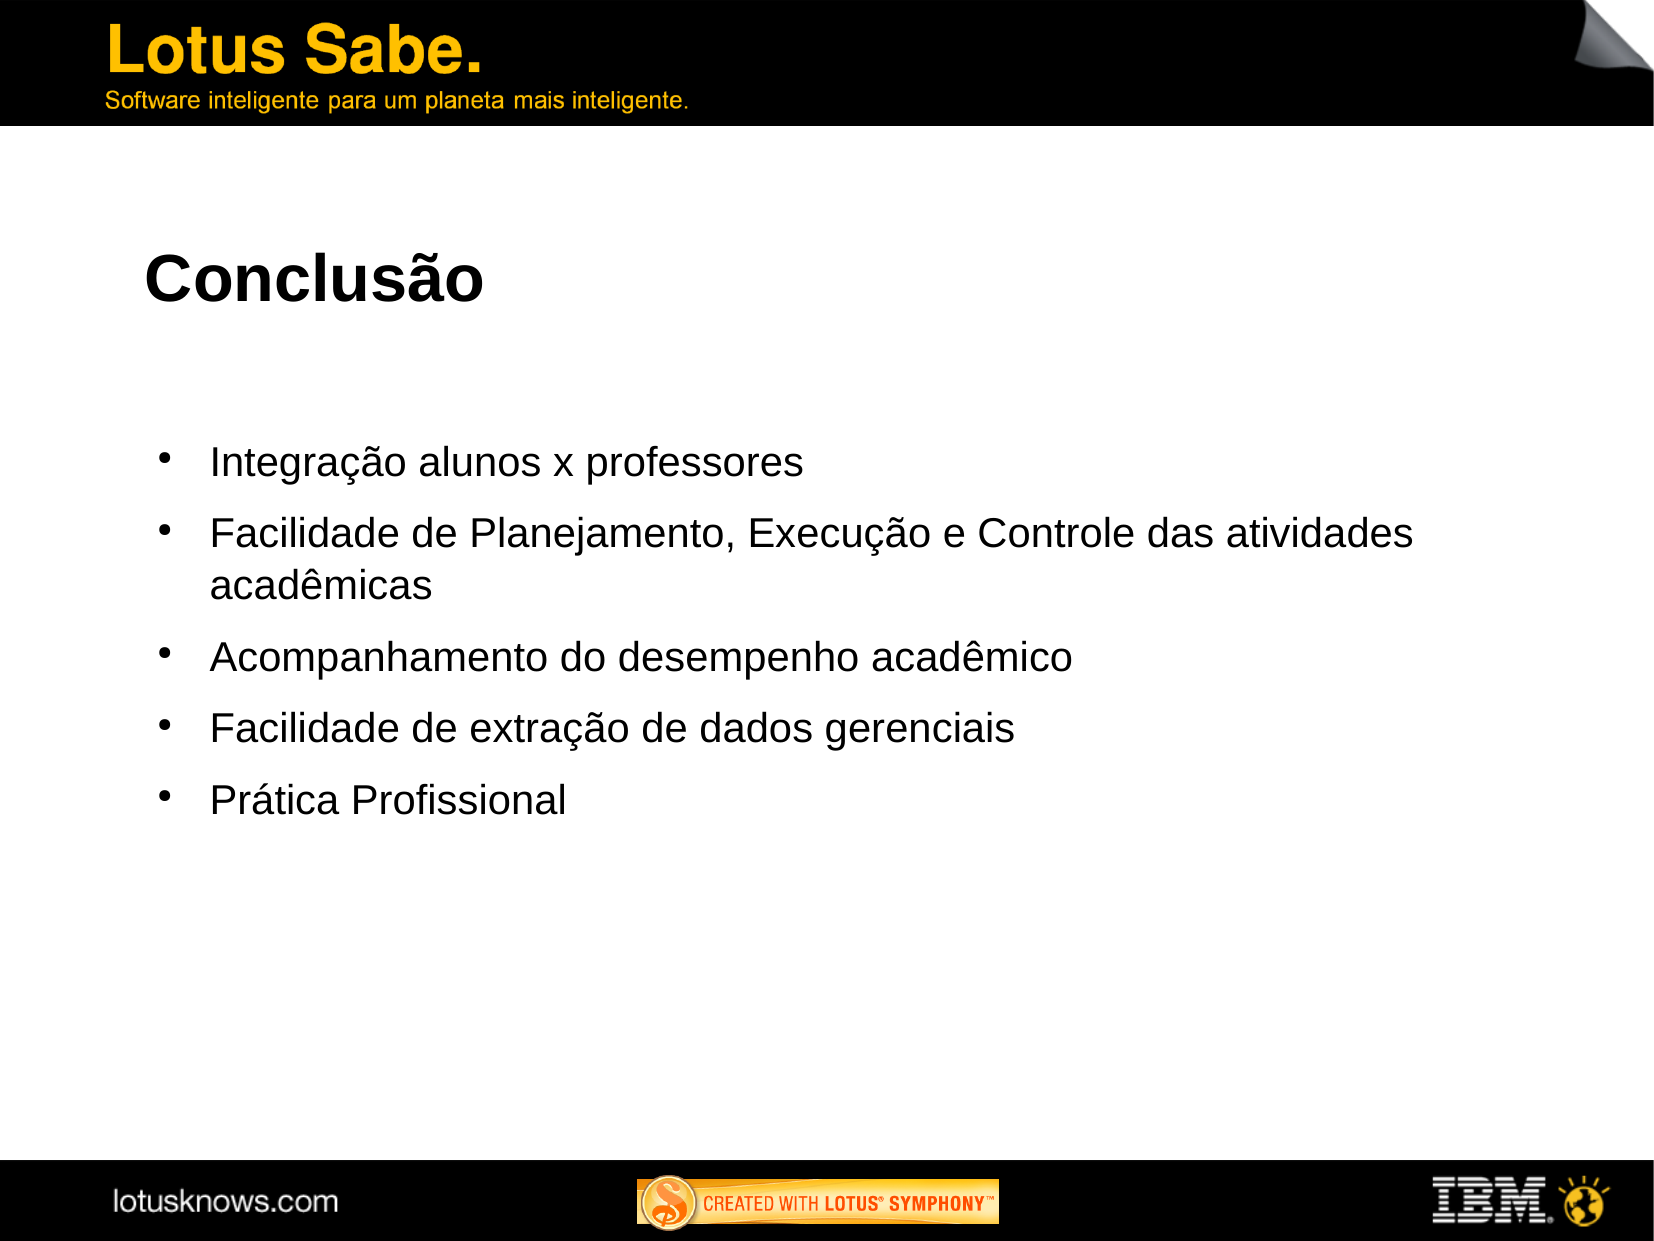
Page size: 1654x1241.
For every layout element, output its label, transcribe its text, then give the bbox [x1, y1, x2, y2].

picture [0, 1160, 1654, 1241]
picture [0, 0, 1654, 126]
title Conclusão [145, 143, 1513, 316]
list Integração alunos x professores Facilidade de Planejamento, Execução e Controle das atividades acadêmicas Acompanhamento do desempenho acadêmico Facilidade de extração de dados gerenciais Prática Profissional [139, 338, 1552, 988]
